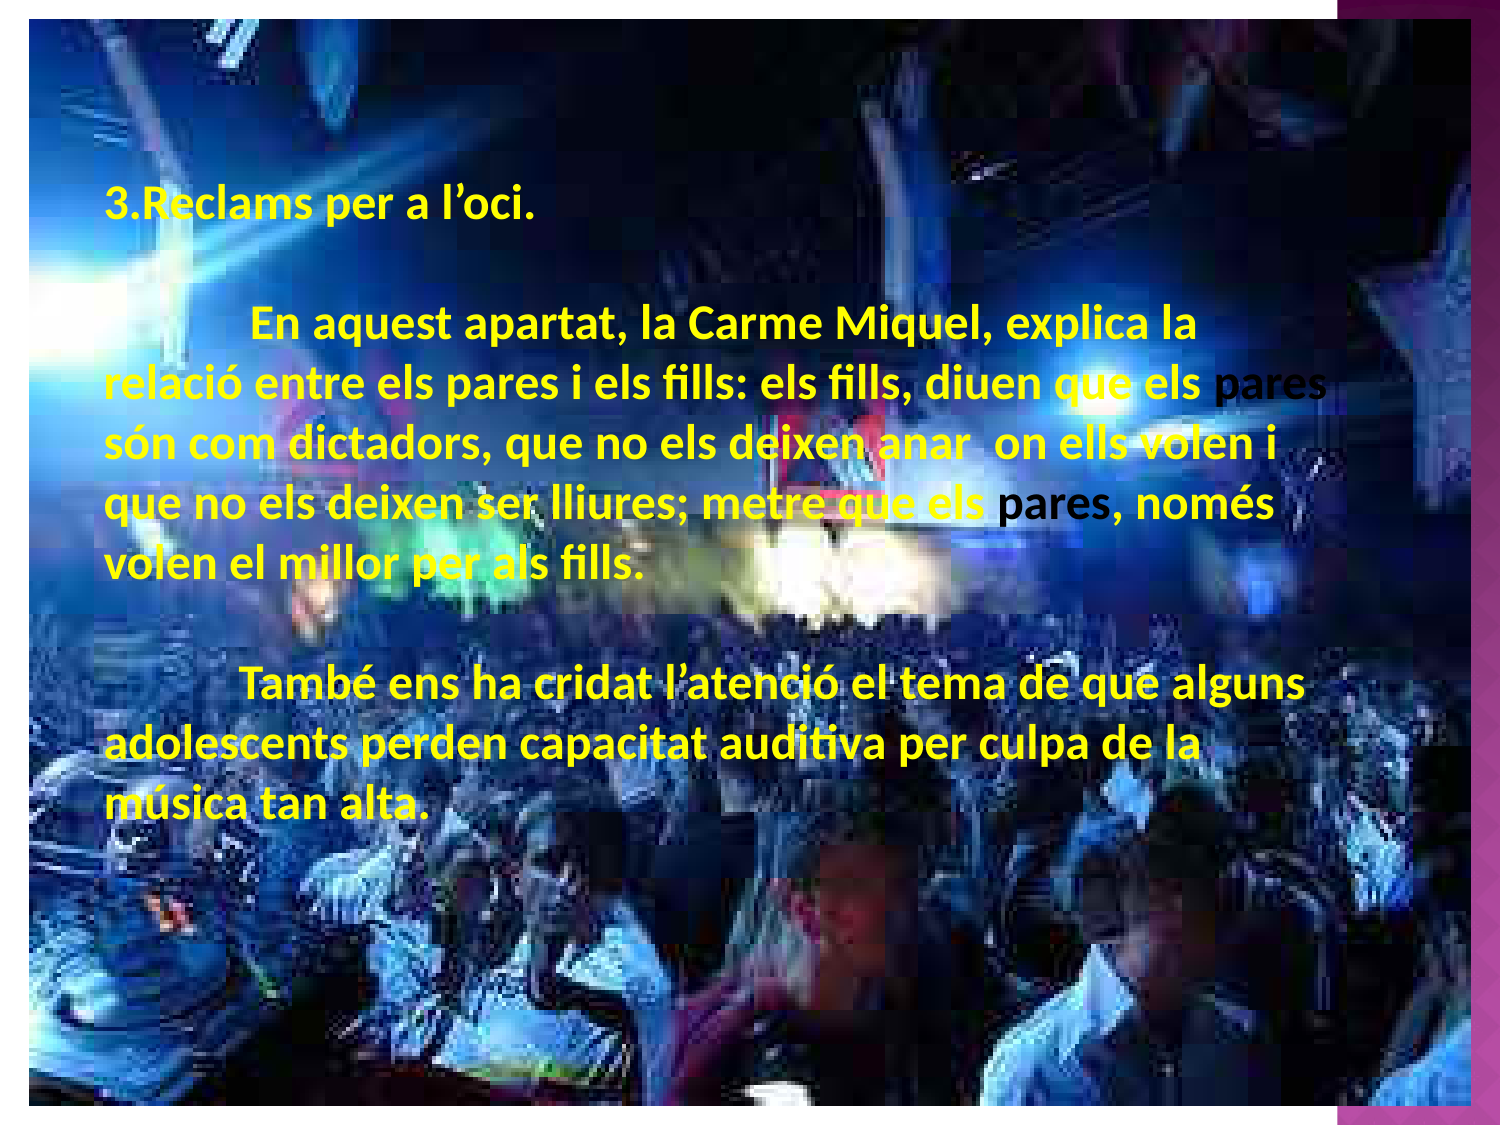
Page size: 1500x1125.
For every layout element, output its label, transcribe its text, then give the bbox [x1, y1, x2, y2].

picture [29, 19, 1471, 1106]
text_box 3.Reclams per a l’oci. En aquest apartat, la Carme Miquel, explica la relació entre els pares i els fills: els fills, diuen que els pares són com dictadors, que no els deixen anar on ells volen i que no els deixen ser lliures; metre que els pares, només volen el millor per als fills. També ens ha cridat l’atenció el tema de que alguns adolescents perden capacitat auditiva per culpa de la música tan alta. [88, 162, 1365, 845]
